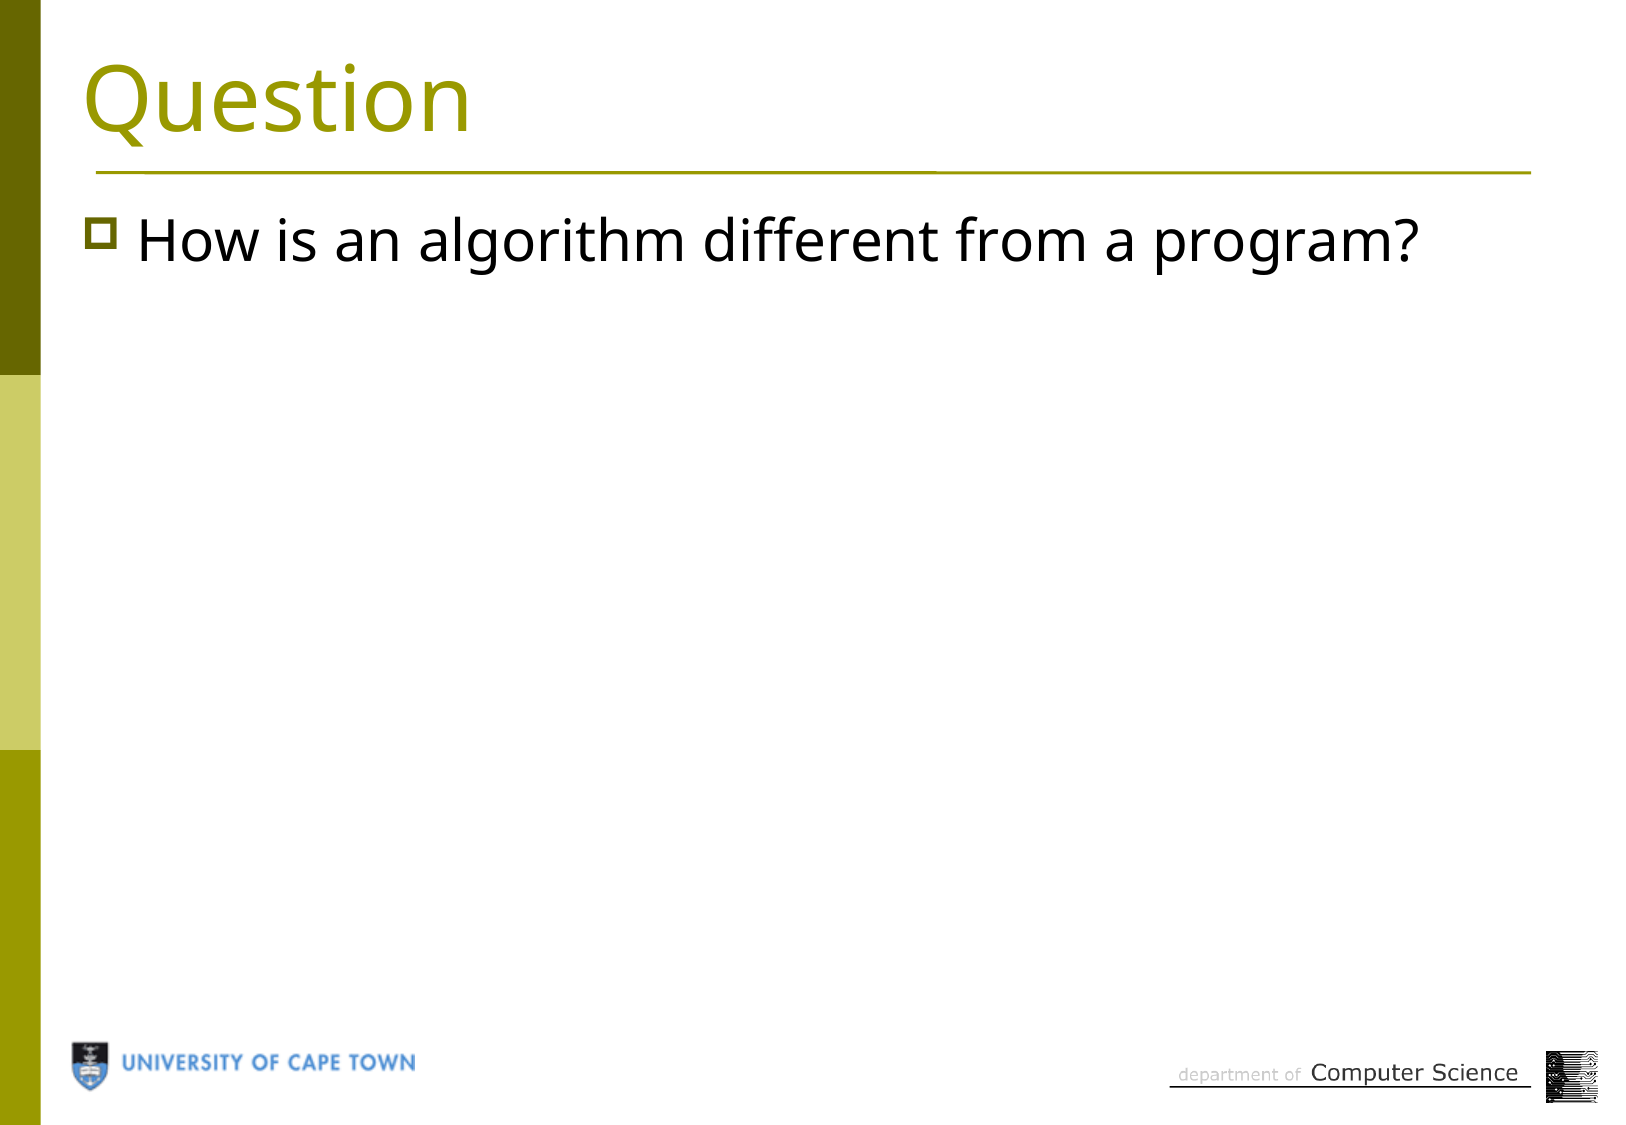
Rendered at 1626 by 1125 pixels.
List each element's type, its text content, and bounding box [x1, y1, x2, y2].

picture [1546, 1051, 1598, 1103]
picture [61, 1024, 415, 1103]
picture [1169, 1043, 1532, 1091]
list How is an algorithm different from a program? [81, 196, 1543, 1005]
title Question [81, 29, 1543, 172]
